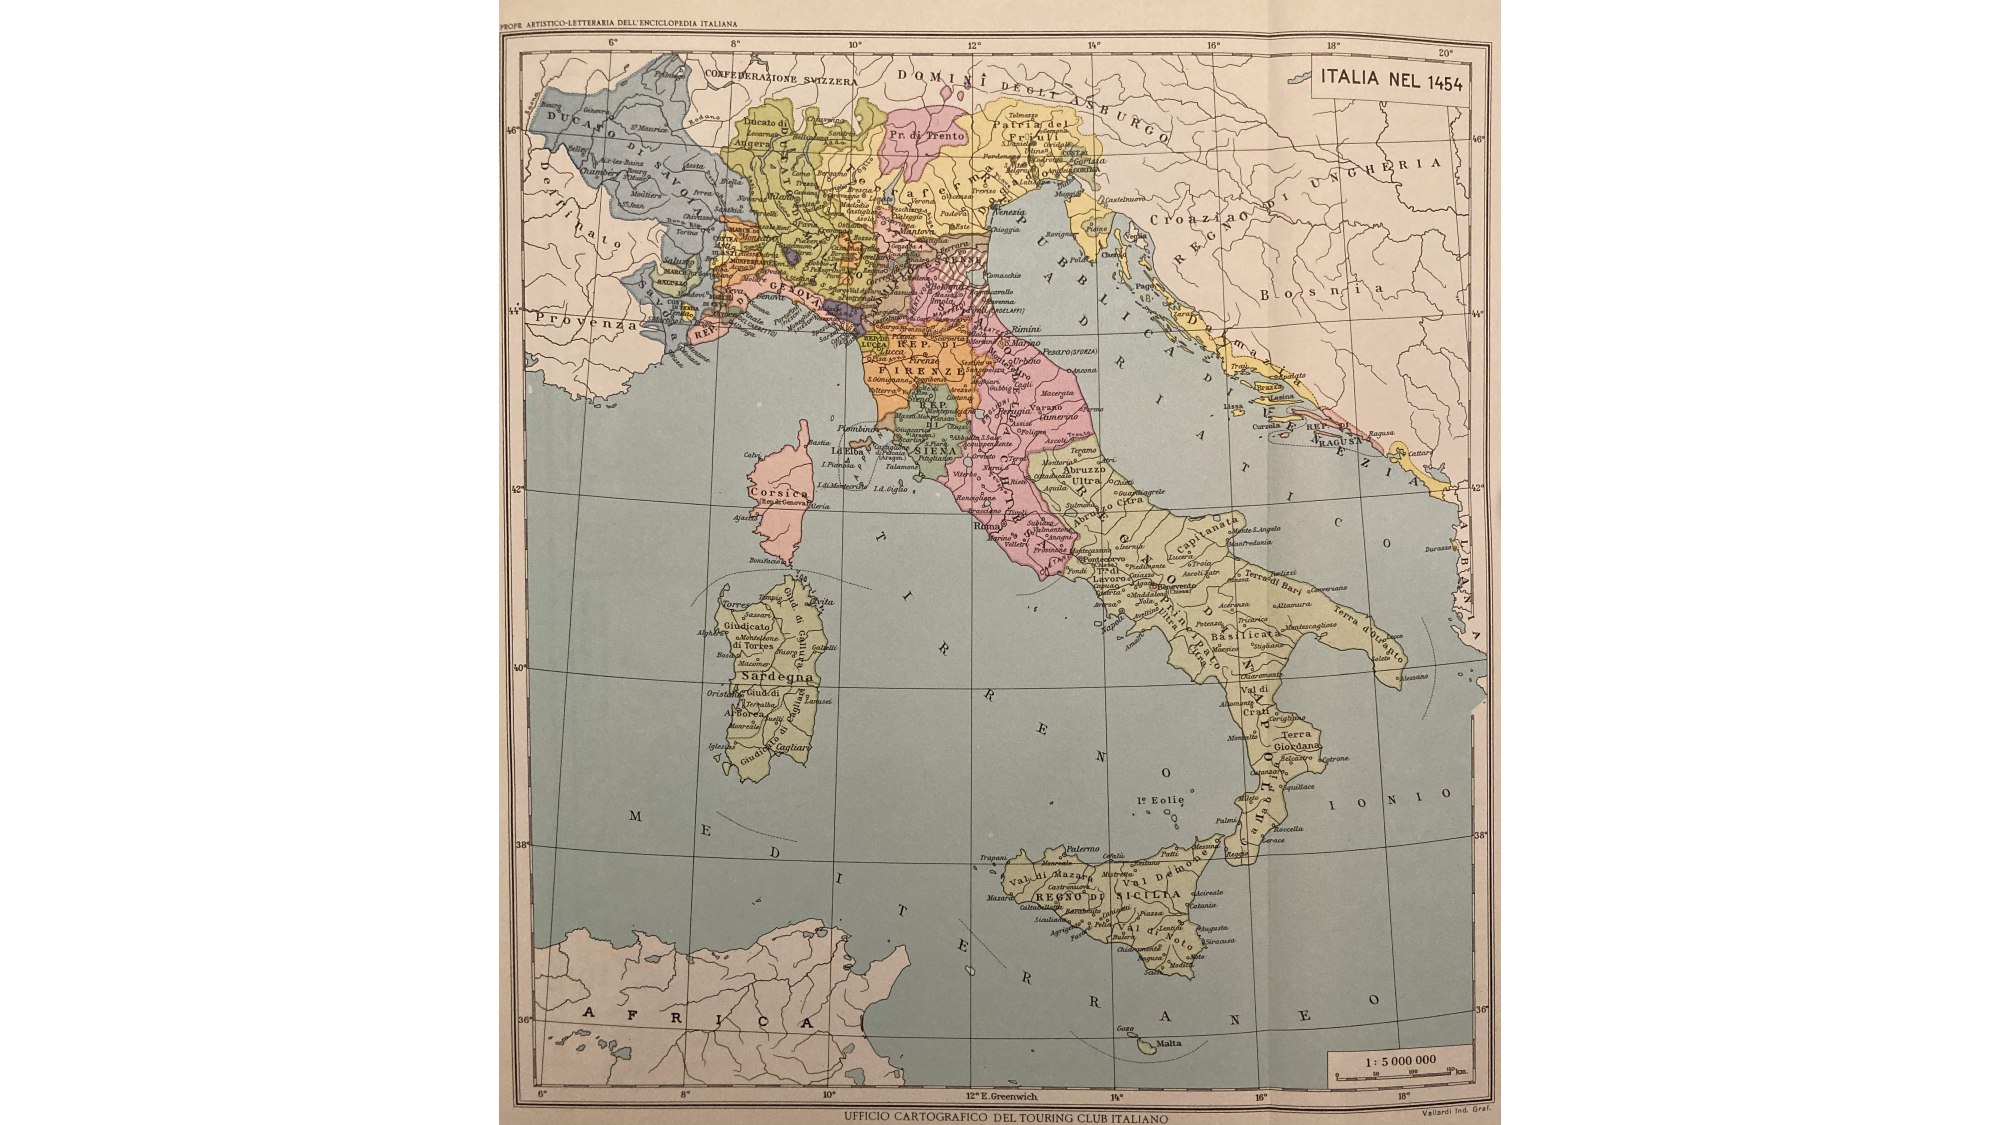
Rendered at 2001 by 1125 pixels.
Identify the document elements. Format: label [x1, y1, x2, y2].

picture [499, 0, 1501, 1125]
